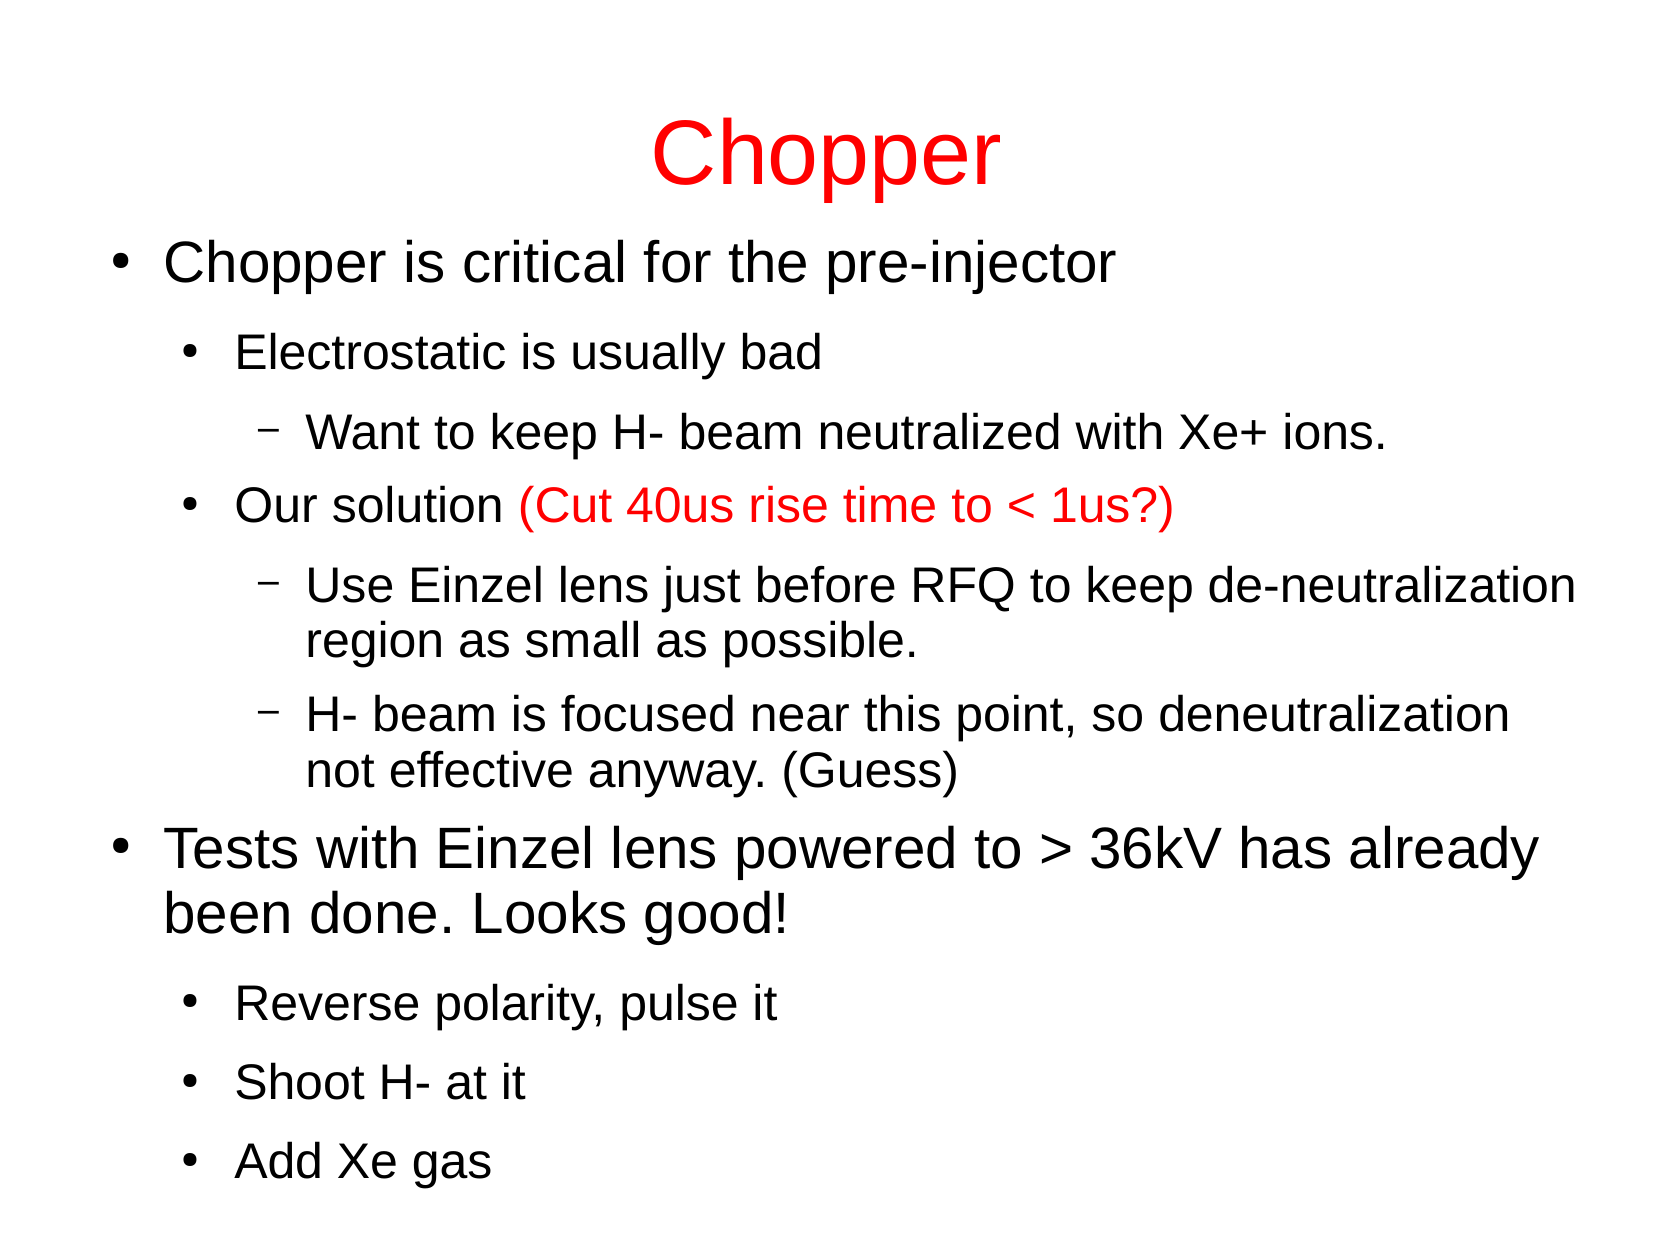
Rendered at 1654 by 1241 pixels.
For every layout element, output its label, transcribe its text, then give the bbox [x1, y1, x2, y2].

list Chopper is critical for the pre-injector Electrostatic is usually bad Want to keep H- beam neutralized with Xe+ ions. Our solution (Cut 40us rise time to < 1us?) Use Einzel lens just before RFQ to keep de-neutralization region as small as possible. H- beam is focused near this point, so deneutralization not effective anyway. (Guess) Tests with Einzel lens powered to > 36kV has already been done. Looks good! Reverse polarity, pulse it Shoot H- at it Add Xe gas [92, 230, 1581, 1190]
title Chopper [82, 56, 1571, 250]
